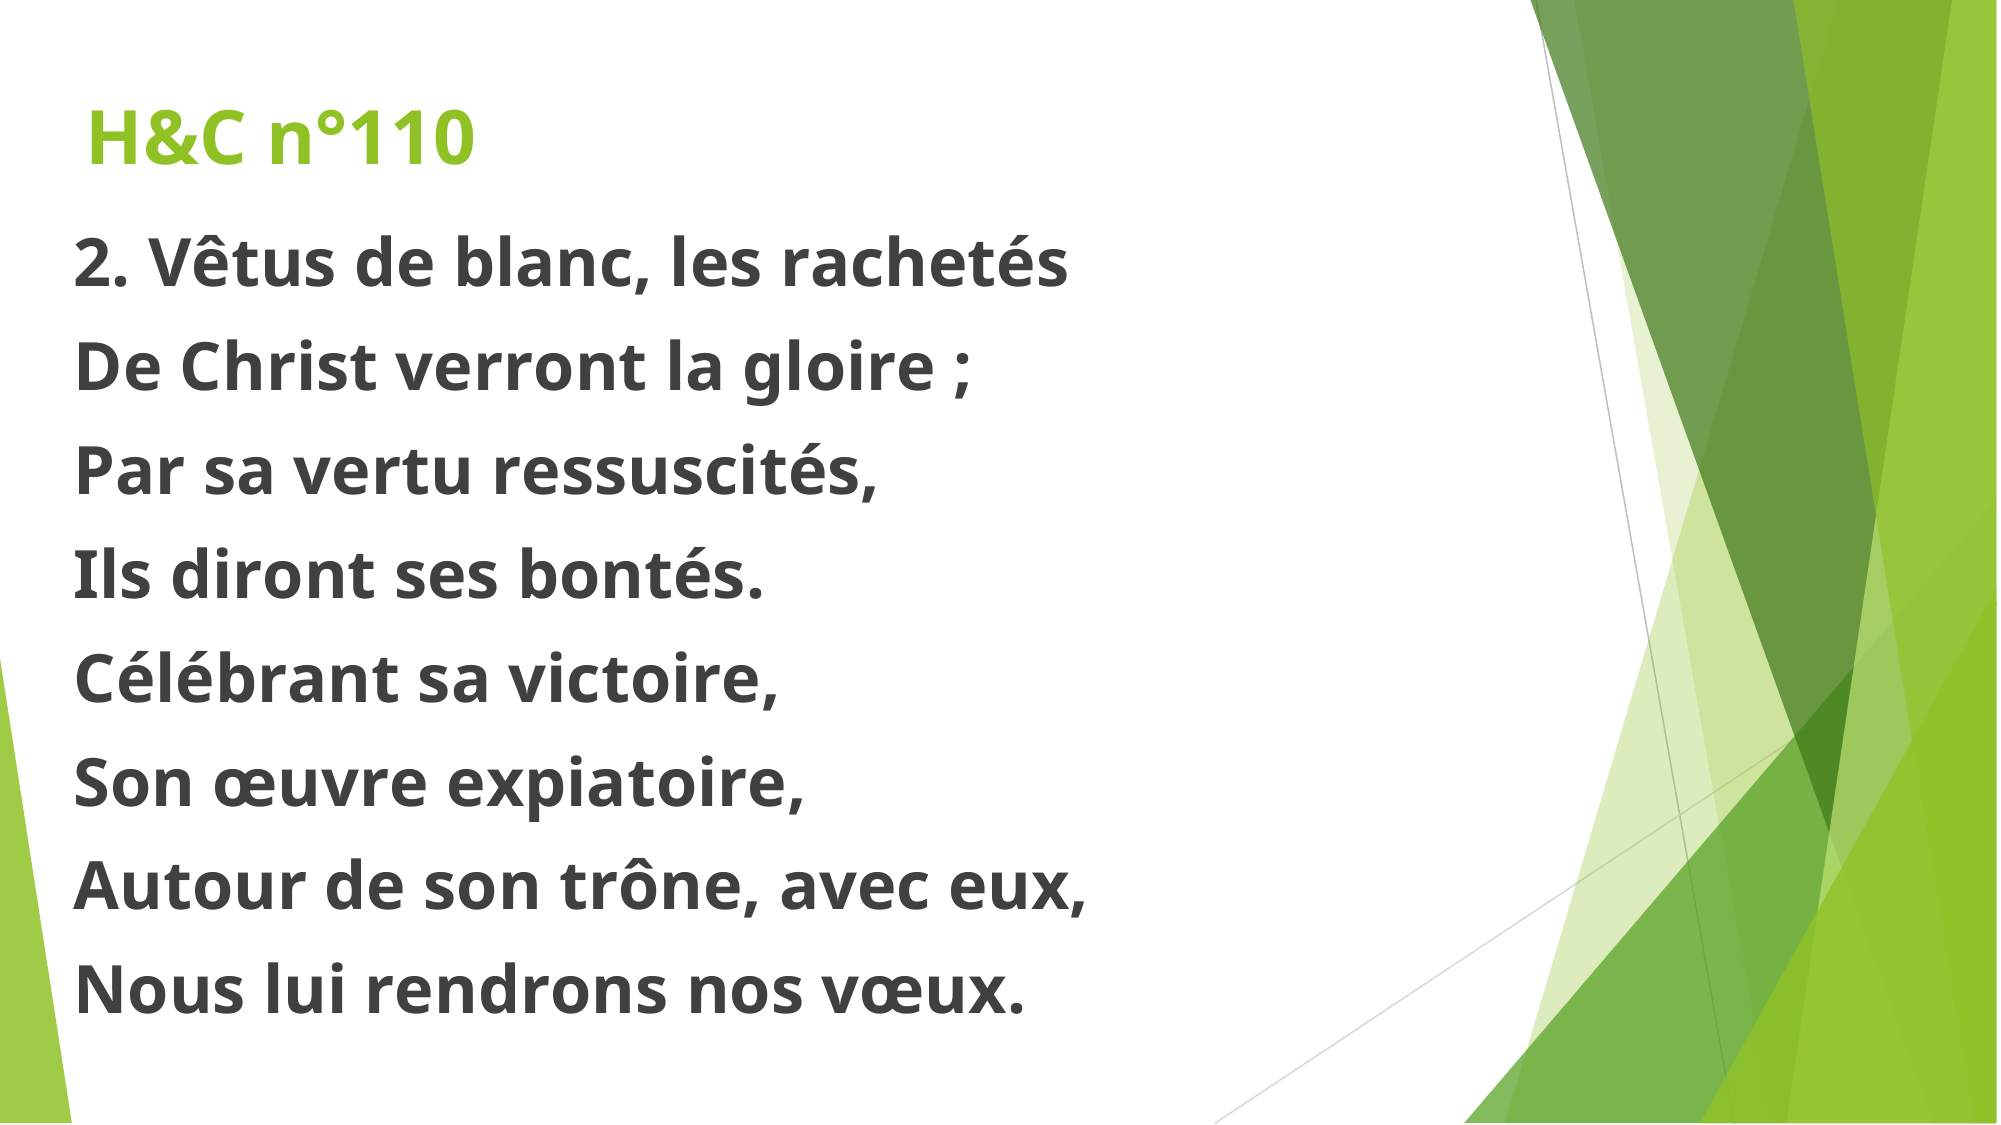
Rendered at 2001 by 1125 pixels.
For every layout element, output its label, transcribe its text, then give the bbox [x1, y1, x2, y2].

text_box H&C n°110 [70, 82, 497, 189]
text_box 2. Vêtus de blanc, les rachetés De Christ verront la gloire ; Par sa vertu ressuscités, Ils diront ses bontés. Célébrant sa victoire, Son œuvre expiatoire, Autour de son trône, avec eux, Nous lui rendrons nos vœux. [59, 200, 1985, 1075]
